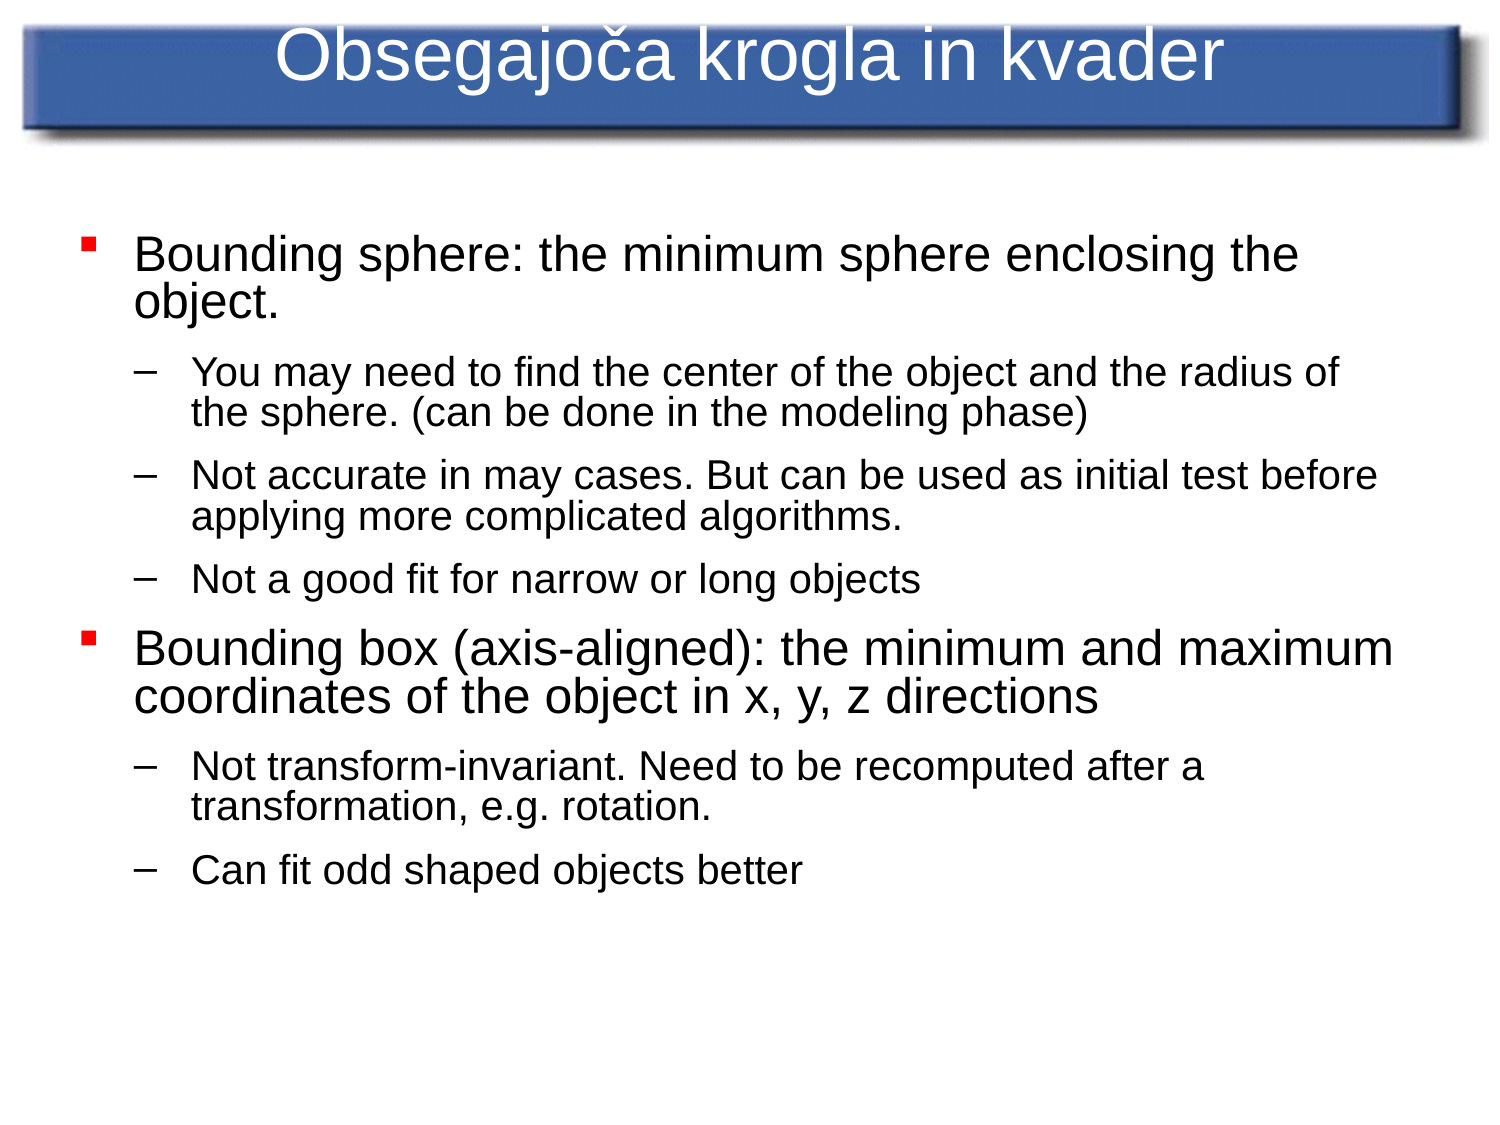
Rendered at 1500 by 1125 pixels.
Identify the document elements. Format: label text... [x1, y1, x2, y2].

list Bounding sphere: the minimum sphere enclosing the object. You may need to find the center of the object and the radius of the sphere. (can be done in the modeling phase) Not accurate in may cases. But can be used as initial test before applying more complicated algorithms. Not a good fit for narrow or long objects Bounding box (axis-aligned): the minimum and maximum coordinates of the object in x, y, z directions Not transform-invariant. Need to be recomputed after a transformation, e.g. rotation. Can fit odd shaped objects better [62, 224, 1413, 970]
title Obsegajoča krogla in kvader [75, 0, 1426, 104]
picture [21, 22, 1489, 149]
